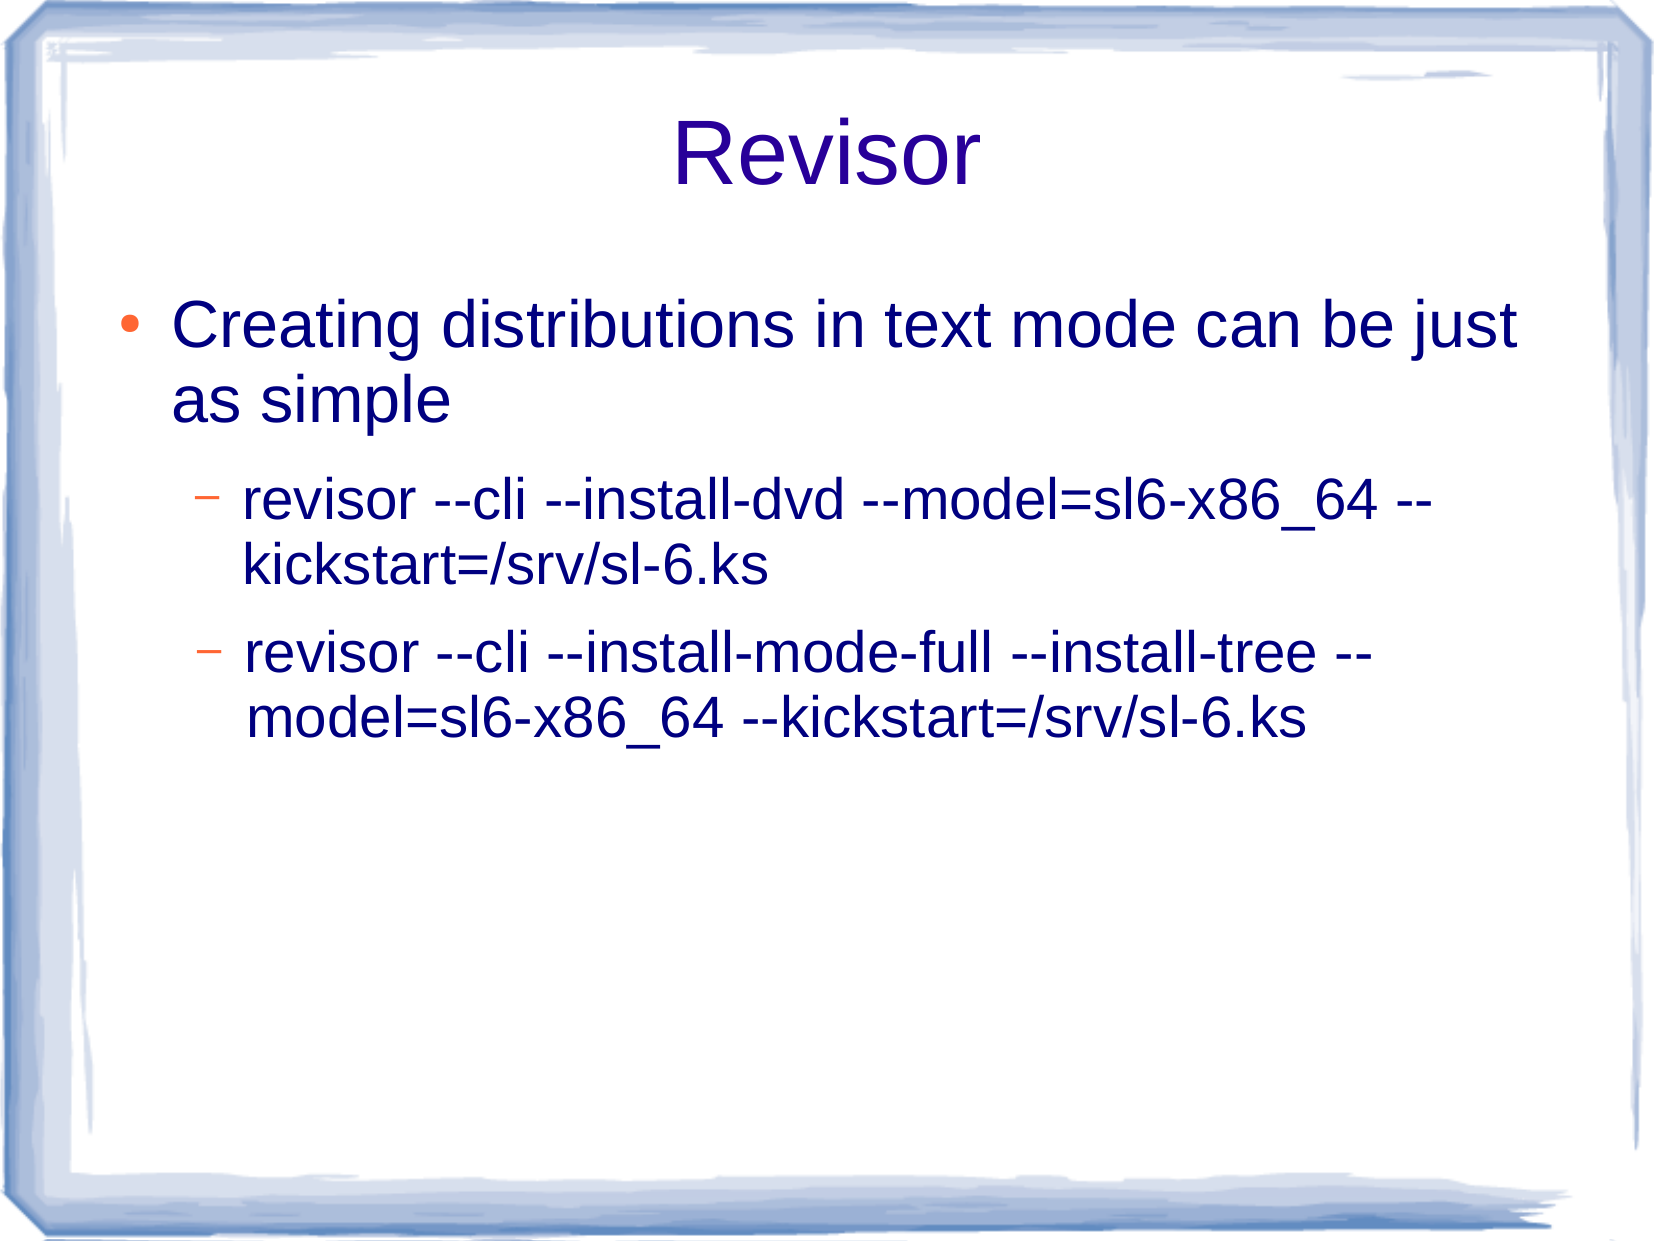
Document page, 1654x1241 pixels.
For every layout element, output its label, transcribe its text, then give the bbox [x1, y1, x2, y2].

title Revisor [82, 49, 1571, 257]
picture [0, 0, 1654, 1241]
list Creating distributions in text mode can be just as simple revisor --cli --install-dvd --model=sl6-x86_64 --kickstart=/srv/sl-6.ks revisor --cli --install-mode-full --install-tree --model=sl6-x86_64 --kickstart=/srv/sl-6.ks [100, 287, 1554, 751]
